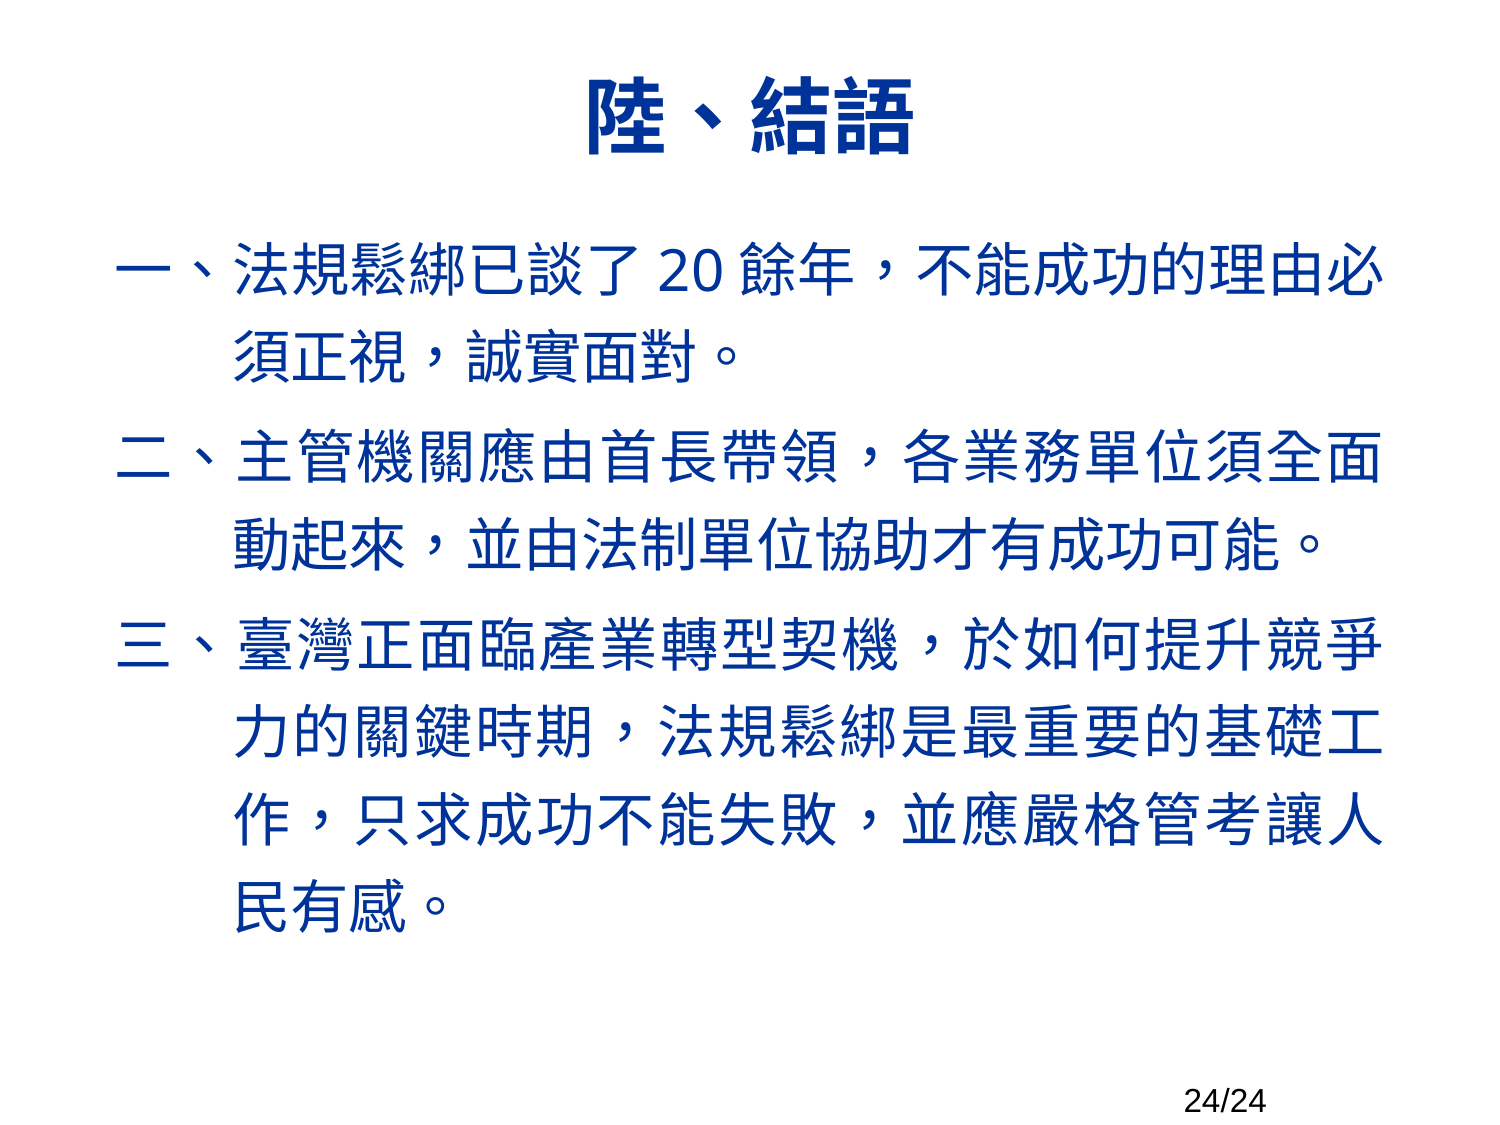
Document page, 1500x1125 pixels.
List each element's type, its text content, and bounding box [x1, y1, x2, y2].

text_box 一、法規鬆綁已談了20餘年，不能成功的理由必須正視，誠實面對。 二、主管機關應由首長帶領，各業務單位須全面動起來，並由法制單位協助才有成功可能。 三、臺灣正面臨產業轉型契機，於如何提升競爭力的關鍵時期，法規鬆綁是最重要的基礎工作，只求成功不能失敗，並應嚴格管考讓人民有感。 [99, 208, 1400, 949]
text_box 陸、結語 [0, 33, 1500, 185]
